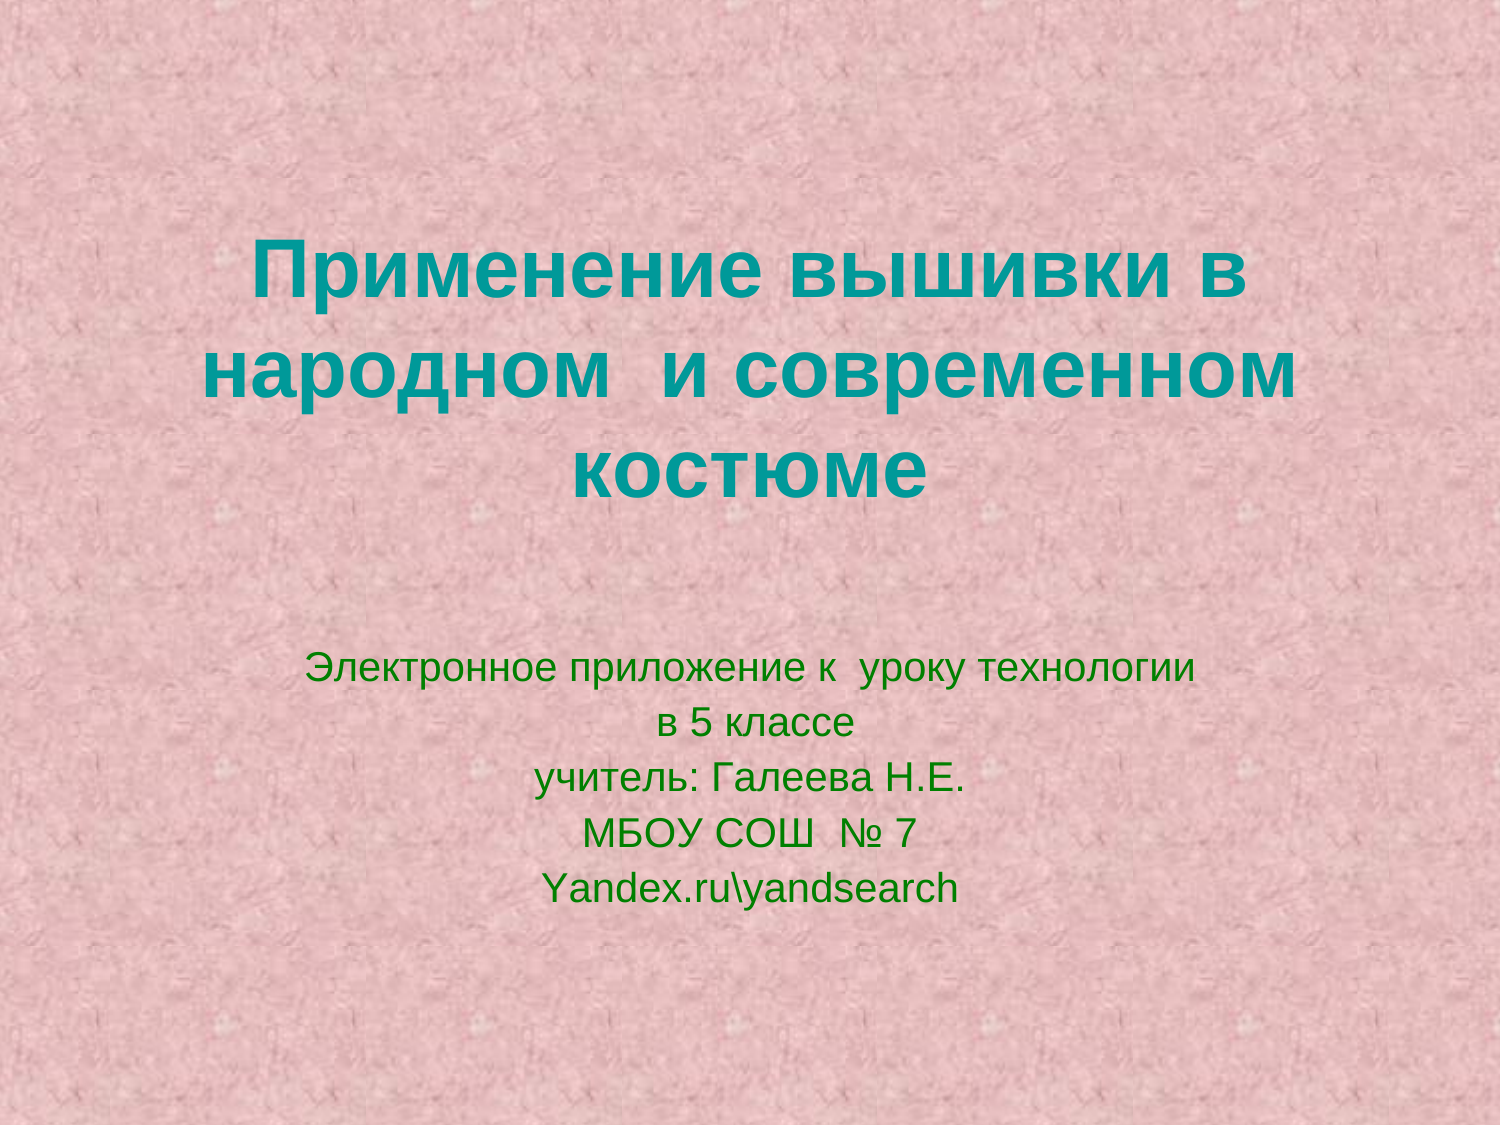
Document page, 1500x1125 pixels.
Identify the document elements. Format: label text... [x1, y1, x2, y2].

subtitle Электронное приложение к уроку технологии в 5 классе учитель: Галеева Н.Е. МБОУ СОШ № 7 Yandex.ru\yandsearch [225, 637, 1276, 975]
picture [0, 0, 1500, 1125]
title Применение вышивки в народном и современном костюме [112, 137, 1388, 591]
